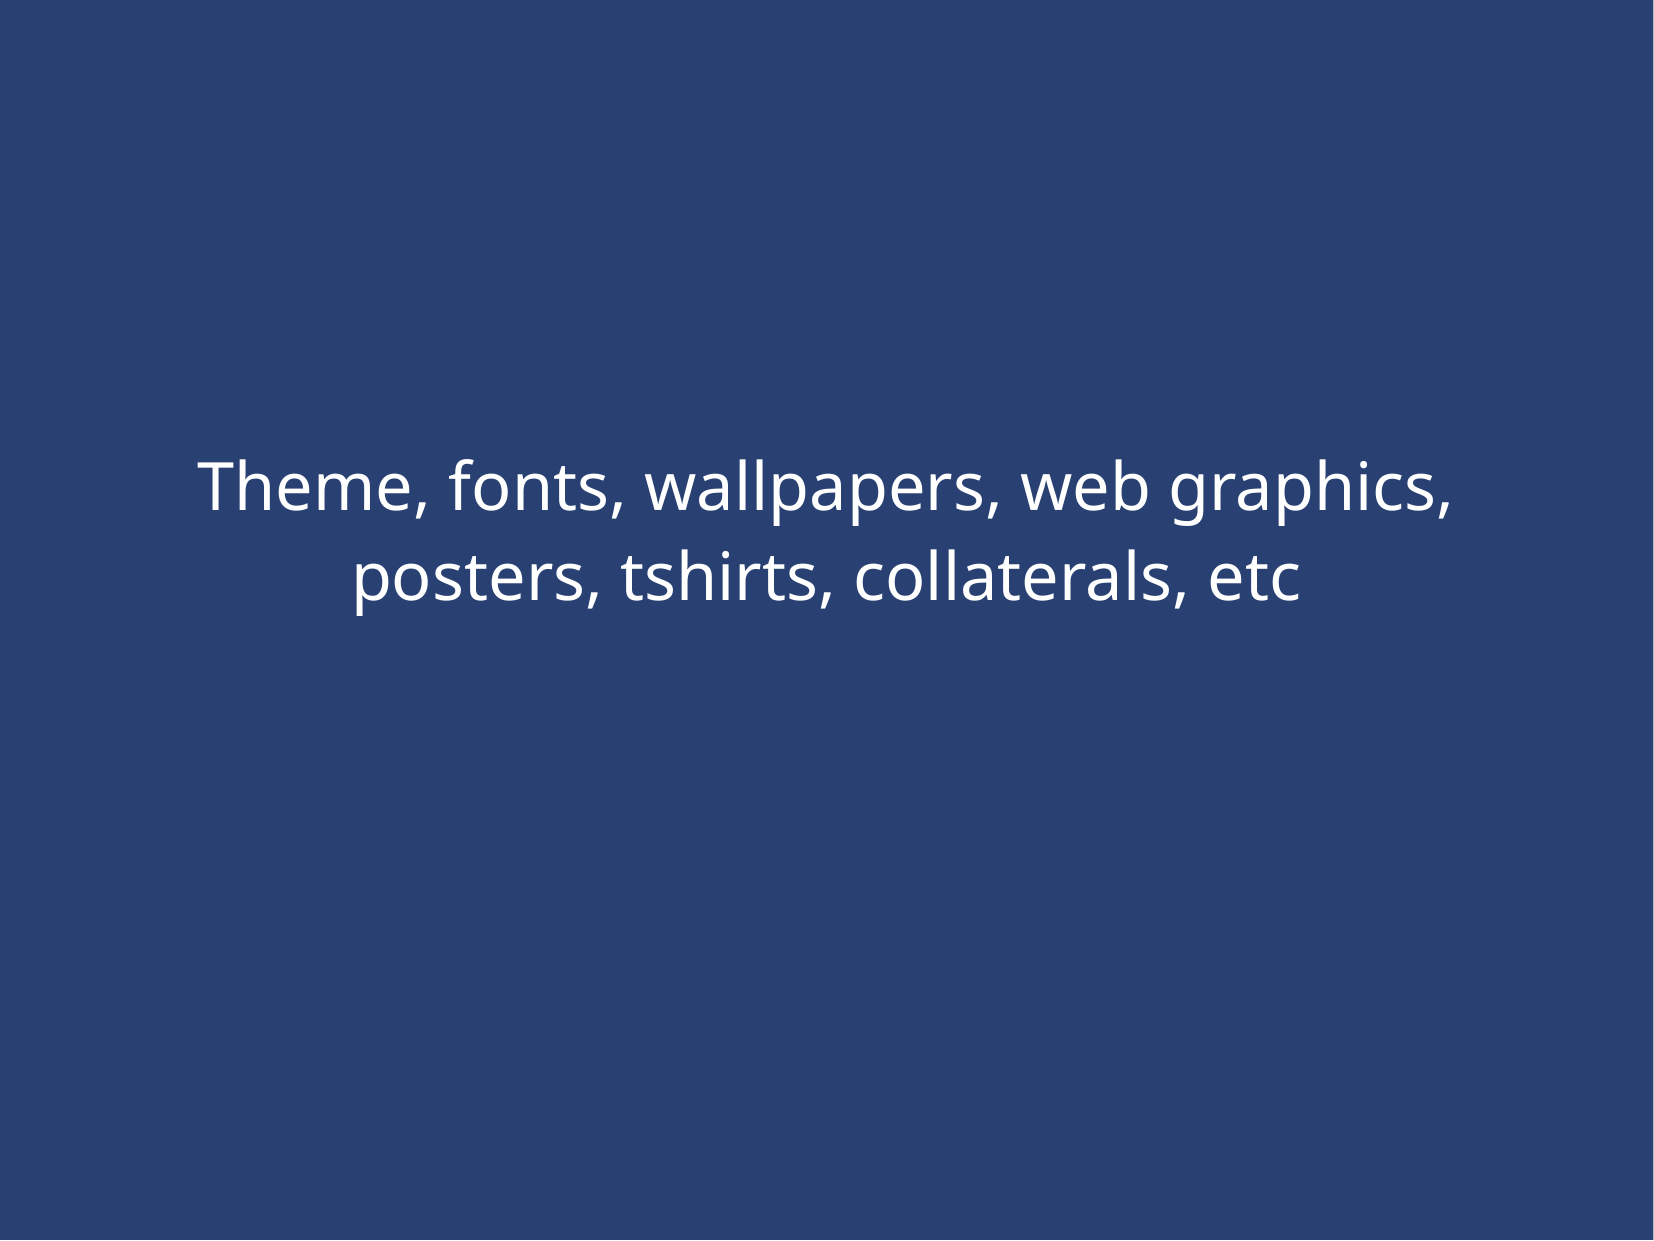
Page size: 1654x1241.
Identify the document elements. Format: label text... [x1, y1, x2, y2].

subtitle Theme, fonts, wallpapers, web graphics, posters, tshirts, collaterals, etc [82, 49, 1571, 1109]
